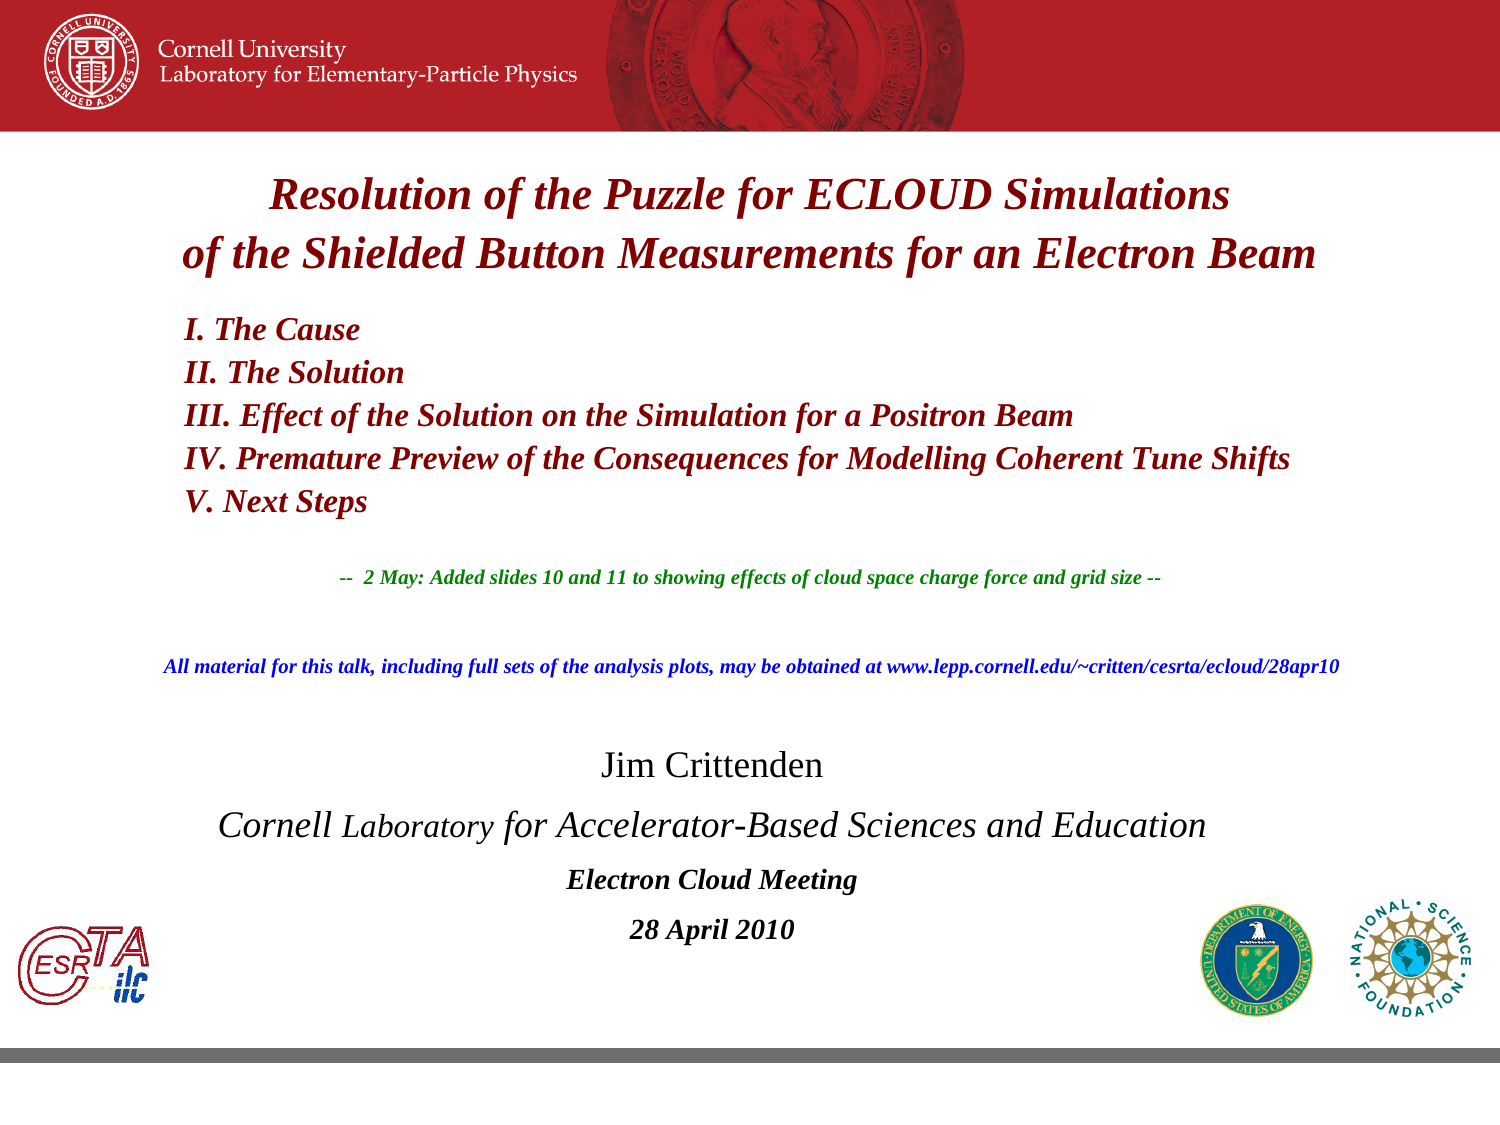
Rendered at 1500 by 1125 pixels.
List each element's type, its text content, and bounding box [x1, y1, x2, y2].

text_box All material for this talk, including full sets of the analysis plots, may be obtained at www.lepp.cornell.edu/~critten/cesrta/ecloud/28apr10 [105, 631, 1396, 706]
title I. The Cause II. The Solution III. Effect of the Solution on the Simulation for a Positron Beam IV. Premature Preview of the Consequences for Modelling Coherent Tune Shifts V. Next Steps [169, 299, 1332, 525]
picture [8, 899, 151, 1036]
text_box -- 2 May: Added slides 10 and 11 to showing effects of cloud space charge force and grid size -- [105, 554, 1396, 631]
picture [0, 0, 1500, 132]
subtitle Jim Crittenden Cornell Laboratory for Accelerator-Based Sciences and Education Electron Cloud Meeting 28 April 2010 [187, 735, 1238, 978]
picture [1200, 904, 1313, 1017]
picture [1350, 899, 1471, 1017]
title Resolution of the Puzzle for ECLOUD Simulations of the Shielded Button Measurements for an Electron Beam [0, 155, 1500, 284]
